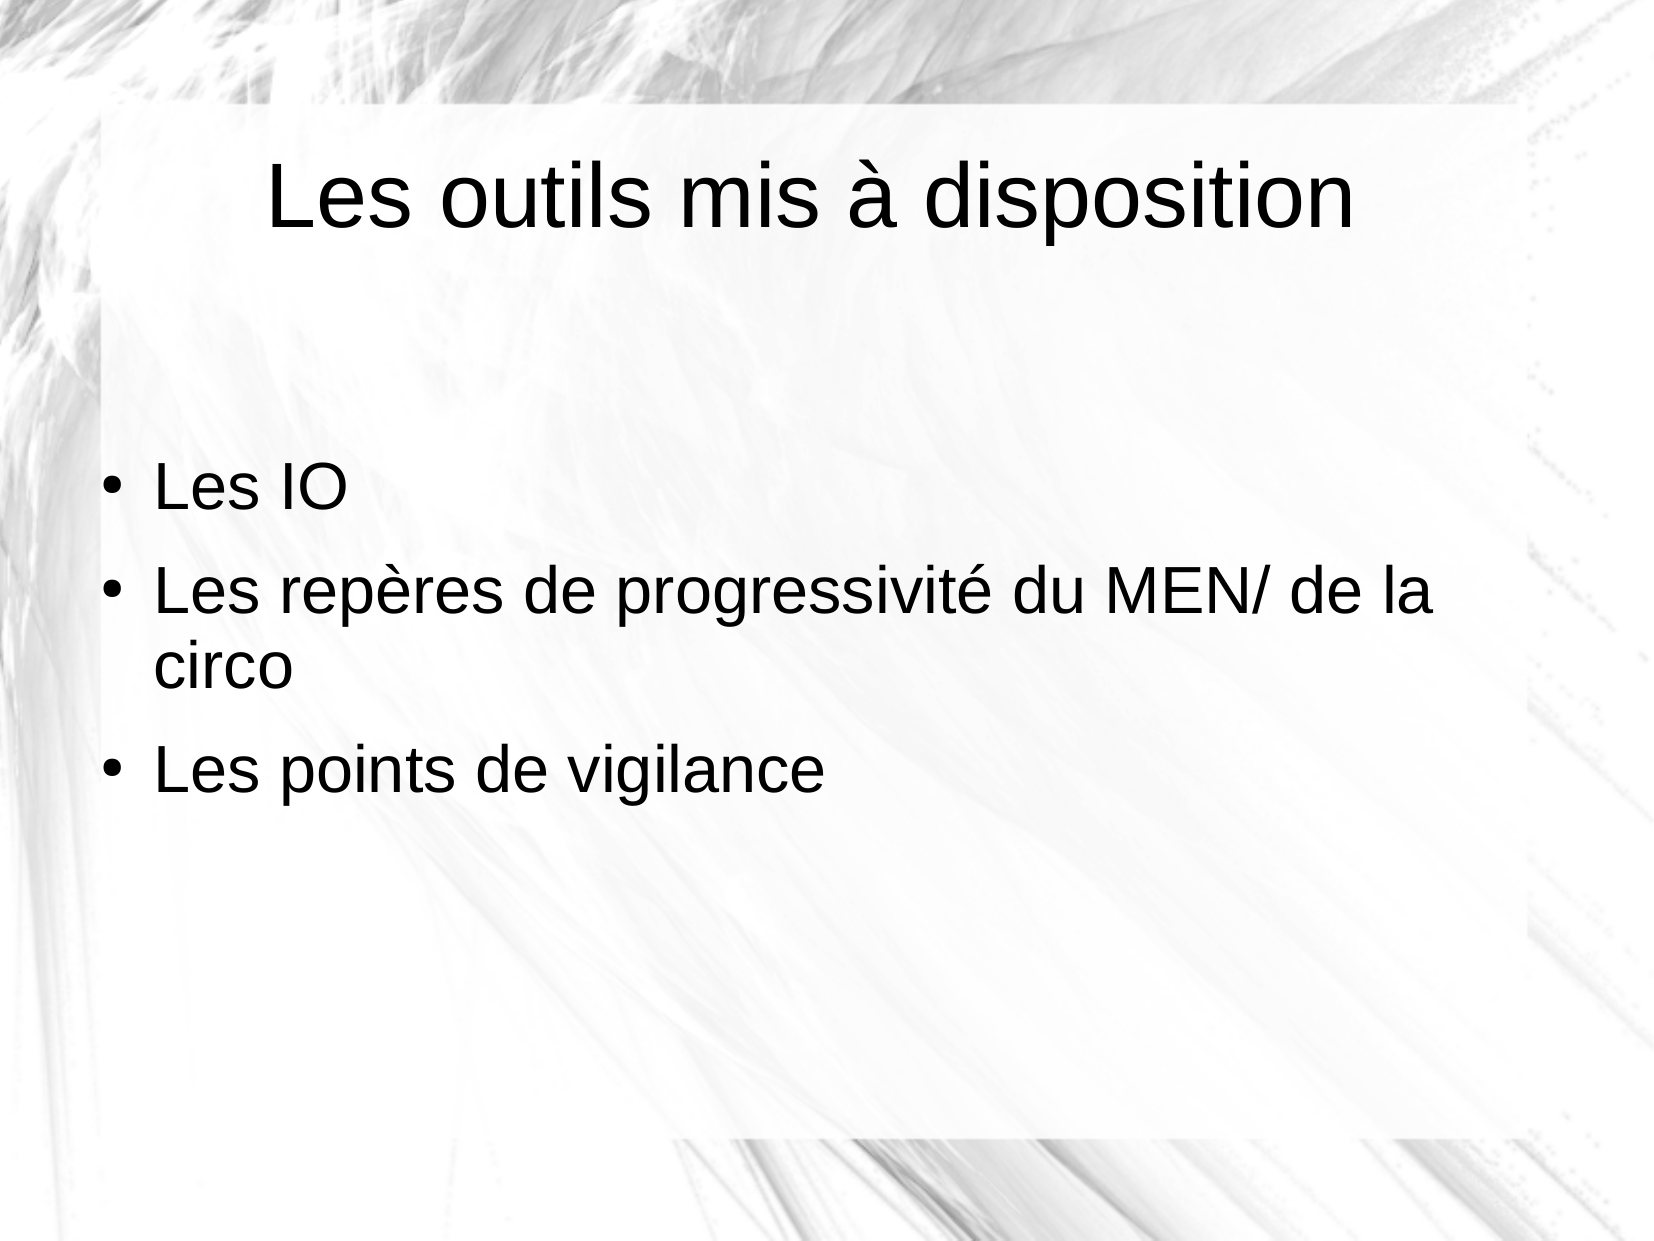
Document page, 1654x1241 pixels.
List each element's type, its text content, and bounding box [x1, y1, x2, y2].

picture [0, 0, 1654, 1241]
list Les IO Les repères de progressivité du MEN/ de la circo Les points de vigilance [82, 448, 1571, 1094]
title Les outils mis à disposition [118, 112, 1506, 281]
